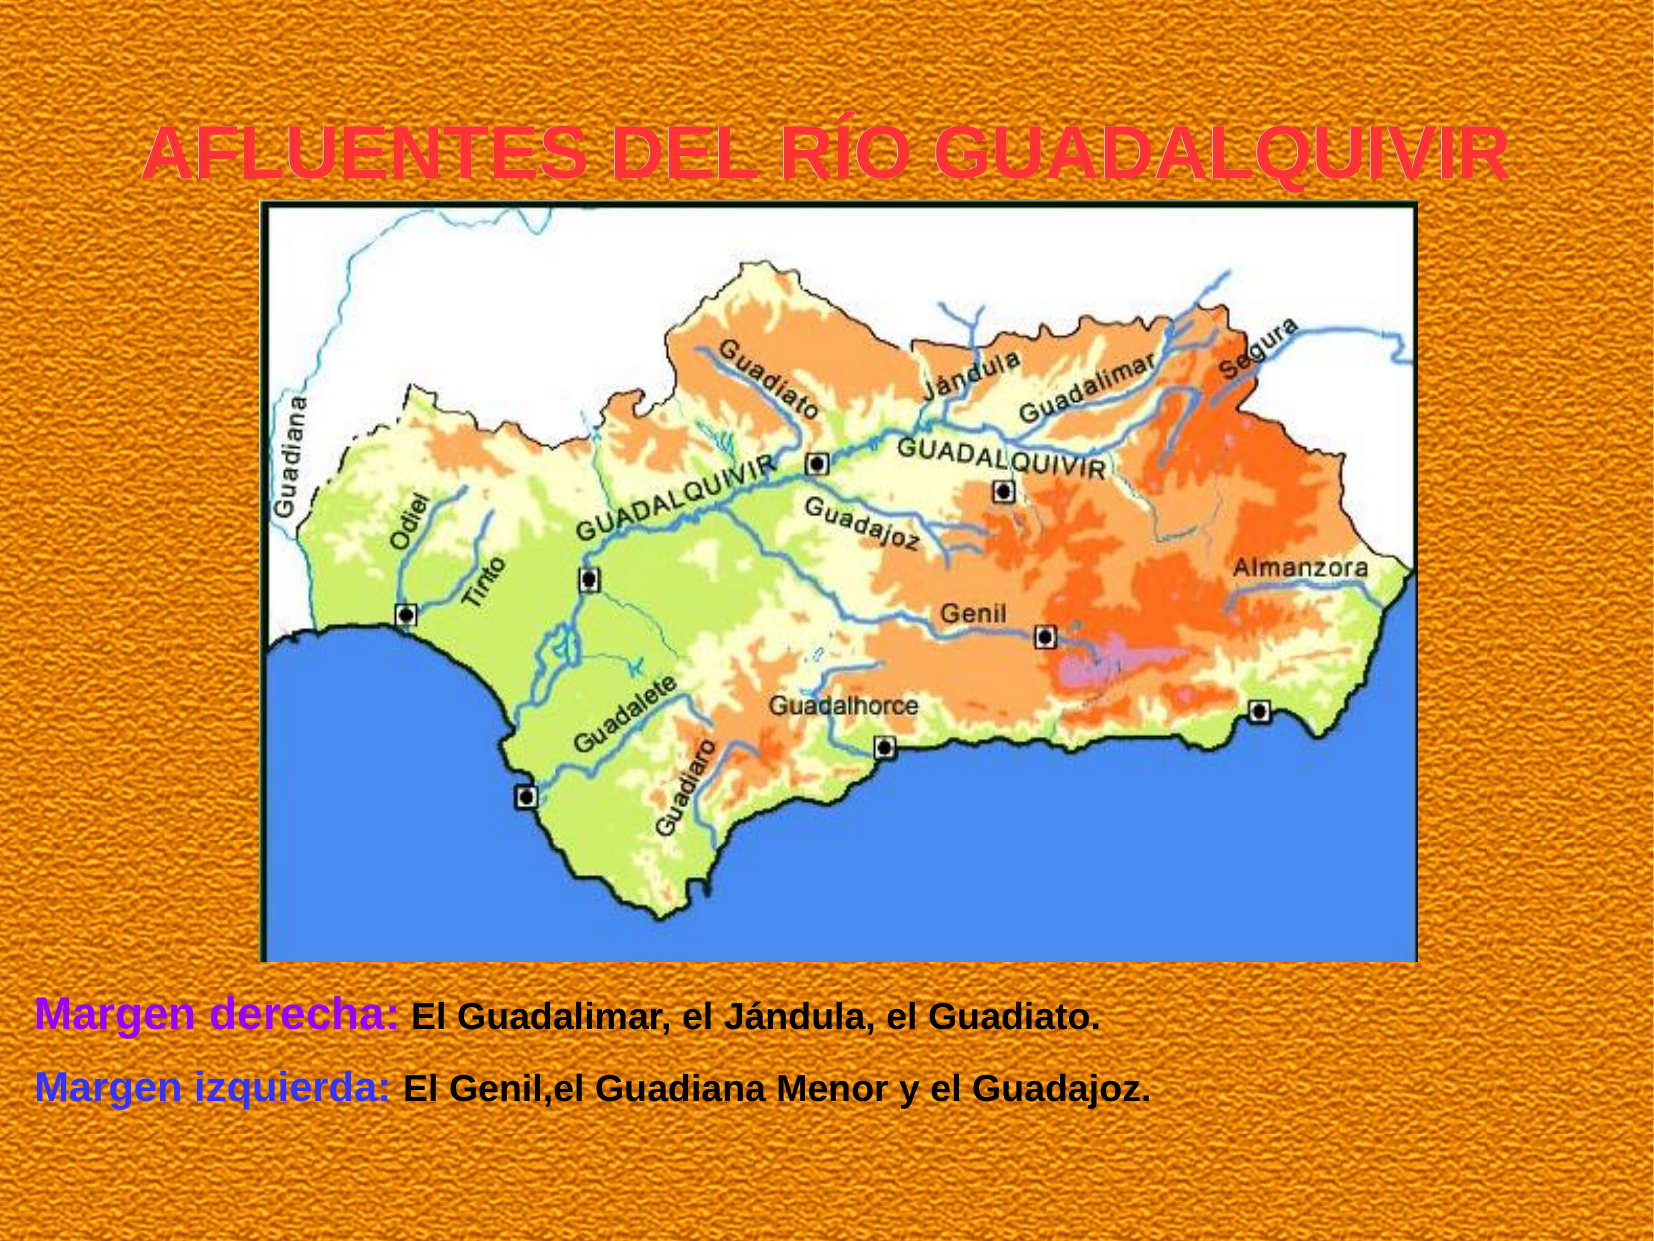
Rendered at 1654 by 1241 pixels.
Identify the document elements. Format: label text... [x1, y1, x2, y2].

text_box Margen derecha: El Guadalimar, el Jándula, el Guadiato. Margen izquierda: El Genil,el Guadiana Menor y el Guadajoz. [19, 579, 1648, 1119]
title AFLUENTES DEL RÍO GUADALQUIVIR [82, 49, 1571, 257]
picture [0, 0, 1654, 1241]
